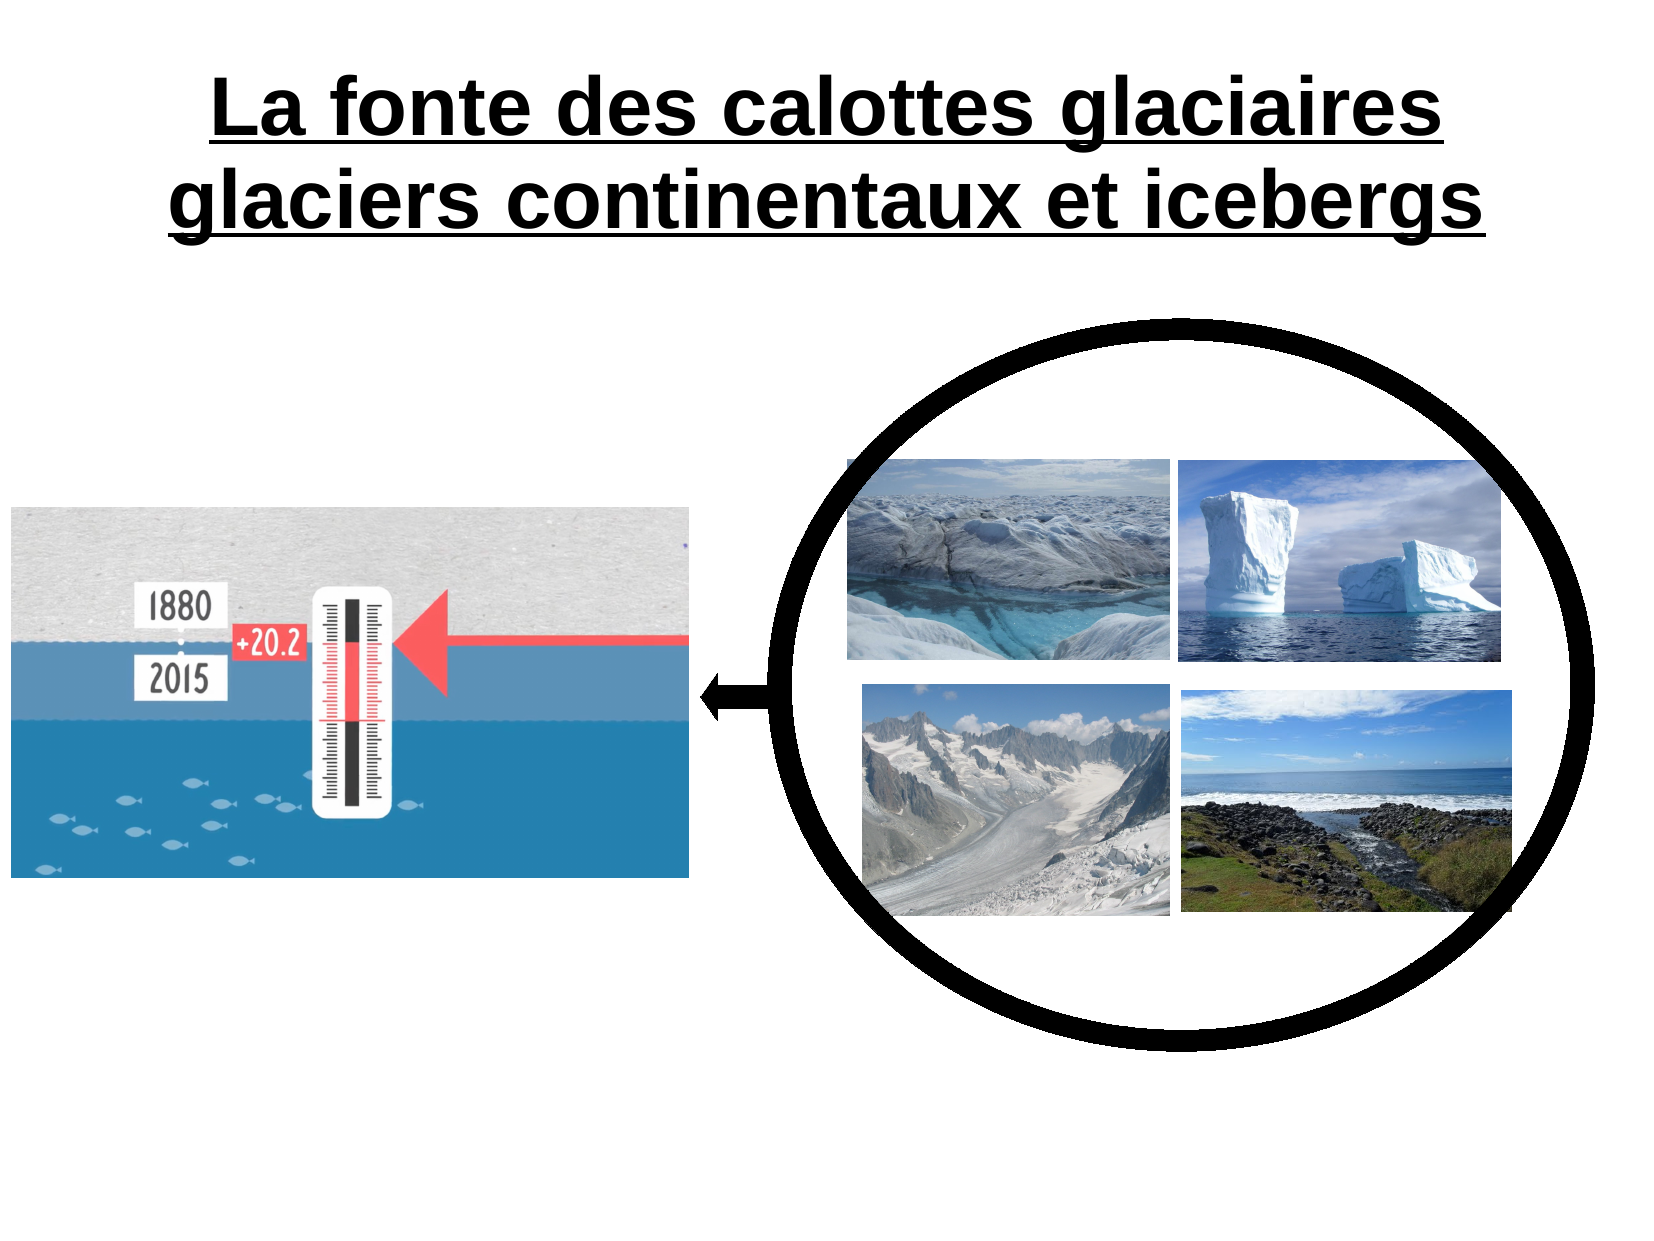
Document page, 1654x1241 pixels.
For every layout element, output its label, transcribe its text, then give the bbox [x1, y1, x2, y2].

picture [11, 507, 689, 878]
picture [1178, 460, 1501, 662]
picture [1181, 690, 1512, 912]
text_box [700, 318, 1595, 1052]
title La fonte des calottes glaciaires glaciers continentaux et icebergs [82, 49, 1571, 257]
picture [847, 459, 855, 468]
picture [862, 684, 1170, 916]
picture [847, 459, 1170, 660]
